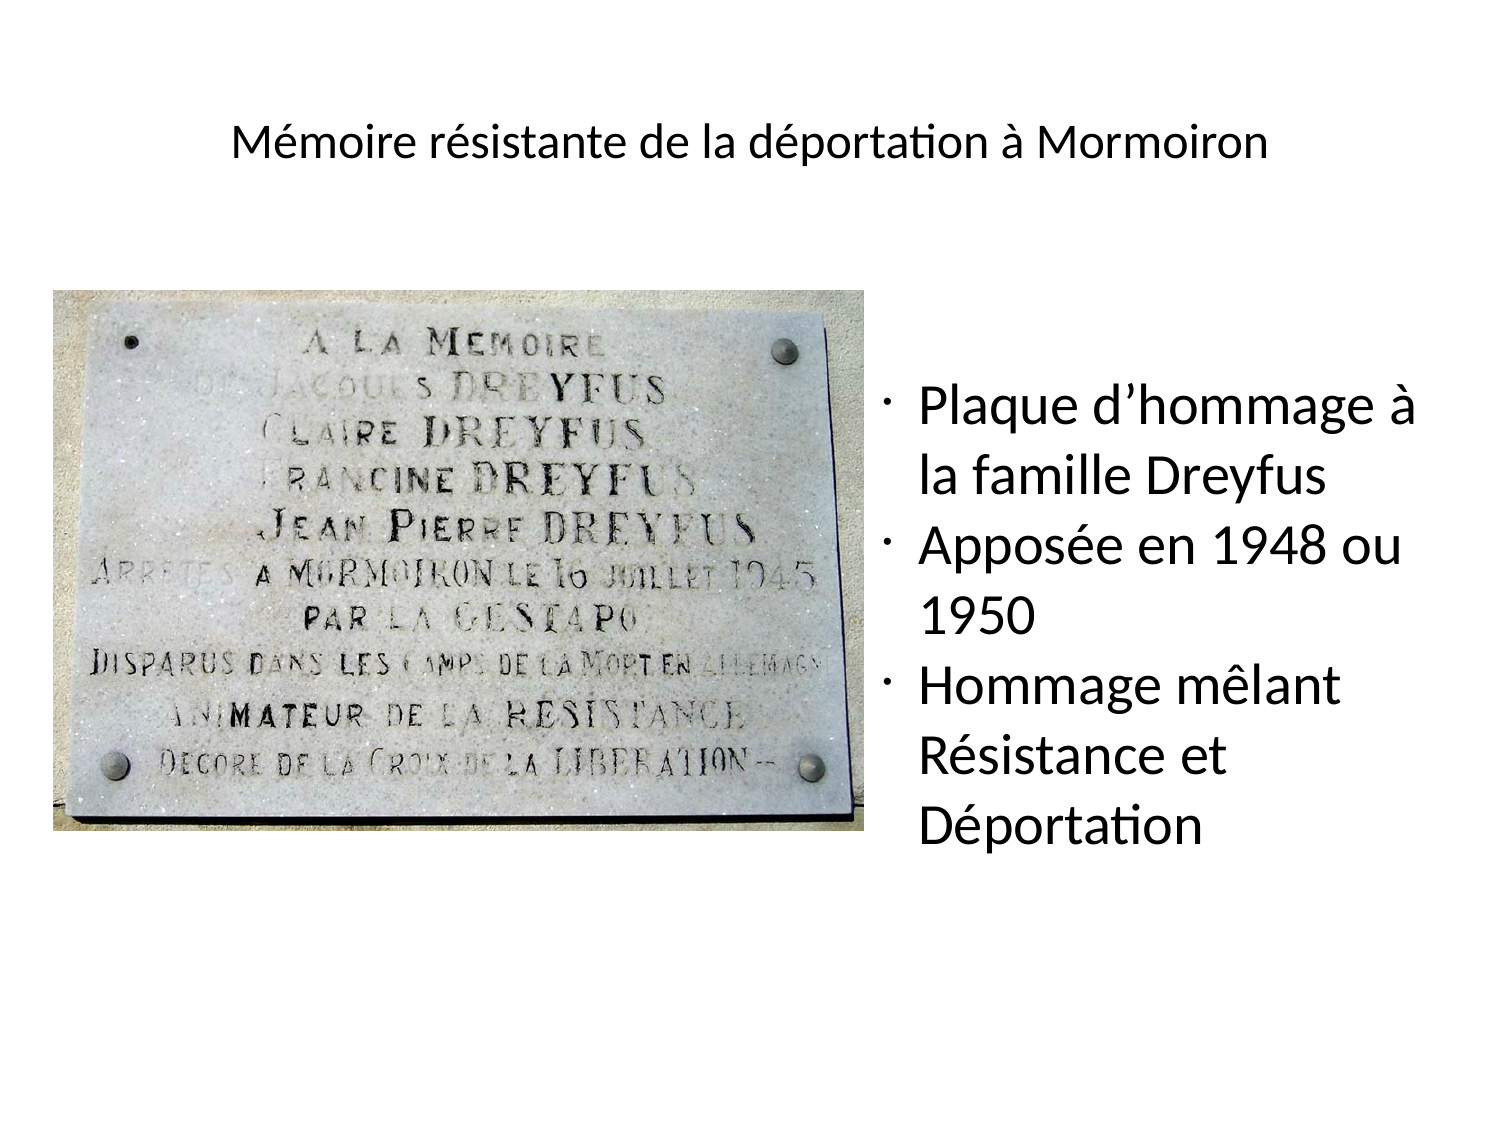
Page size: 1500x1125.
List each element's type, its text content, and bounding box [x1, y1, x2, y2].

text_box Plaque d’hommage à la famille Dreyfus Apposée en 1948 ou 1950 Hommage mêlant Résistance et Déportation [868, 262, 1447, 1005]
text_box Mémoire résistante de la déportation à Mormoiron [75, 45, 1425, 233]
picture [53, 290, 864, 831]
